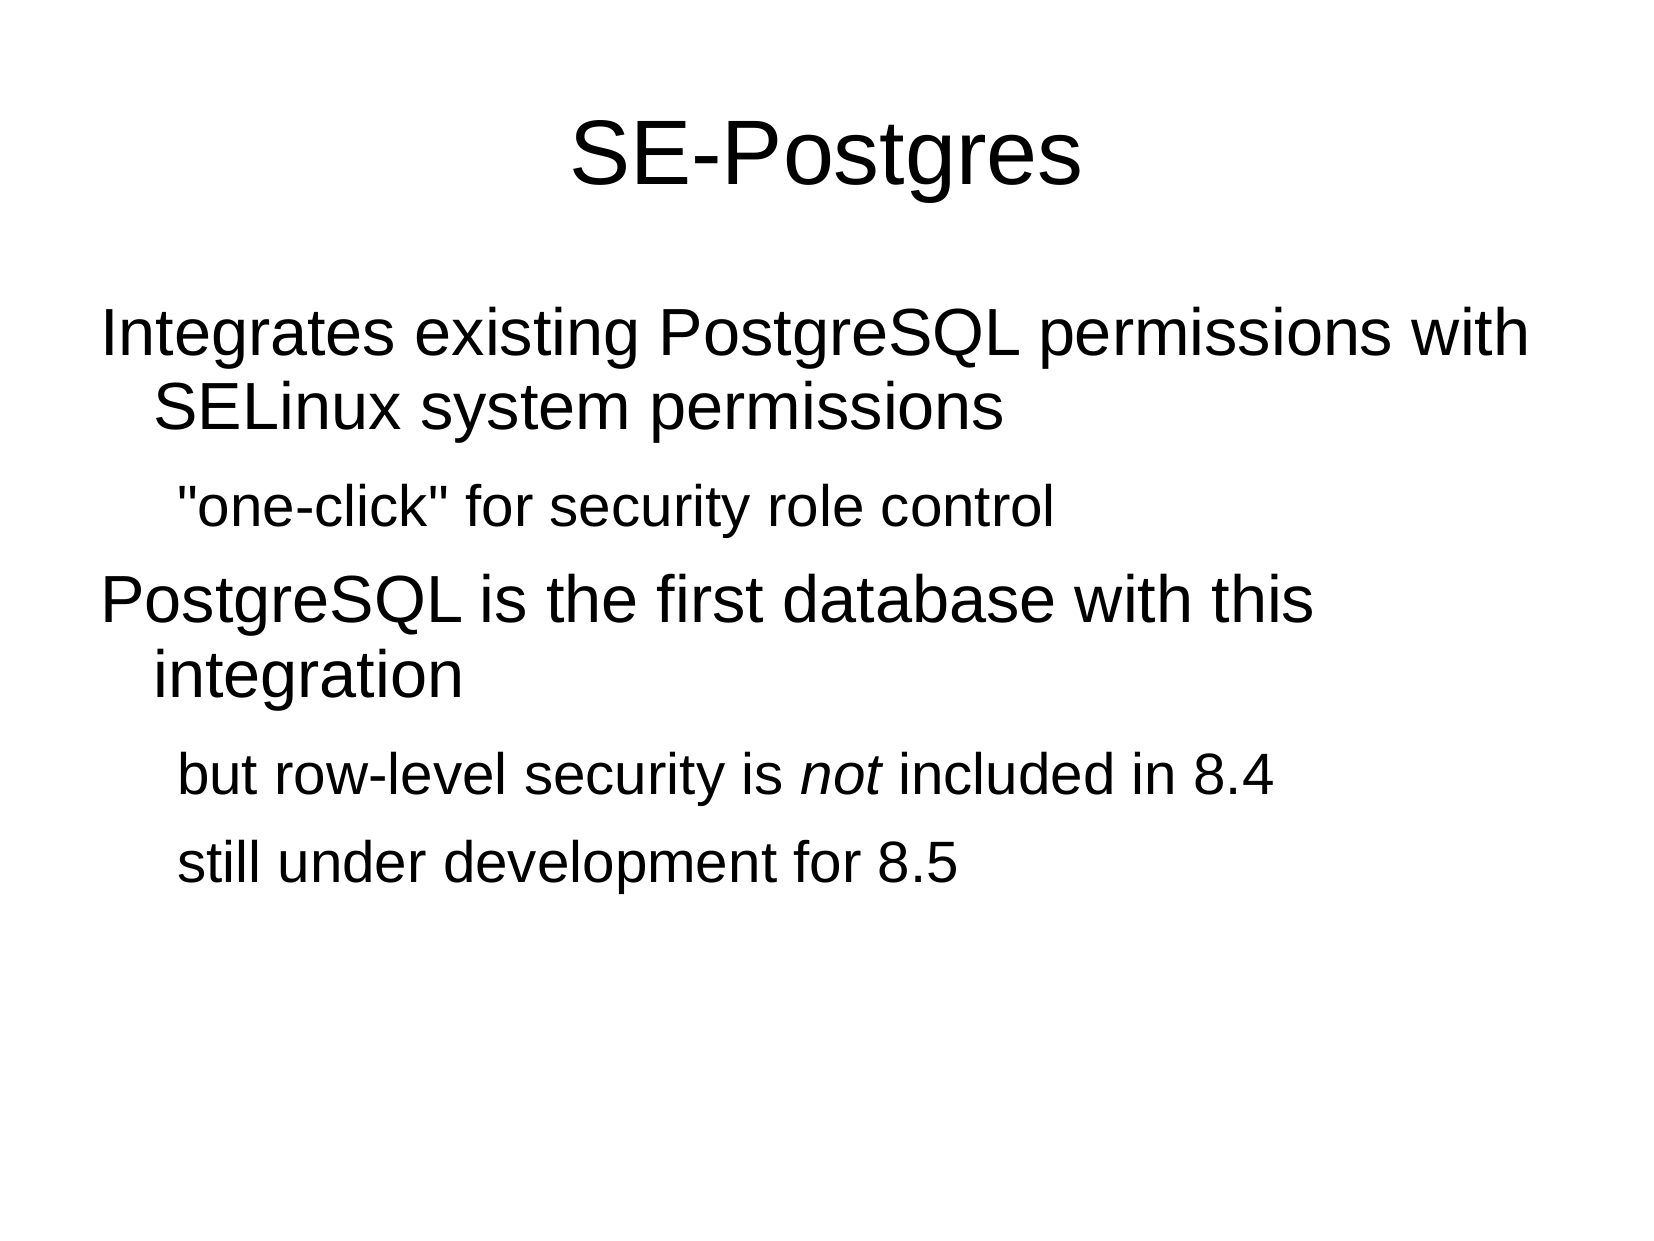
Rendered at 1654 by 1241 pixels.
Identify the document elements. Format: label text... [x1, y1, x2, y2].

title SE-Postgres [82, 56, 1571, 250]
list Integrates existing PostgreSQL permissions with SELinux system permissions "one-click" for security role control PostgreSQL is the first database with this integration but row-level security is not included in 8.4 still under development for 8.5 [82, 294, 1571, 1099]
